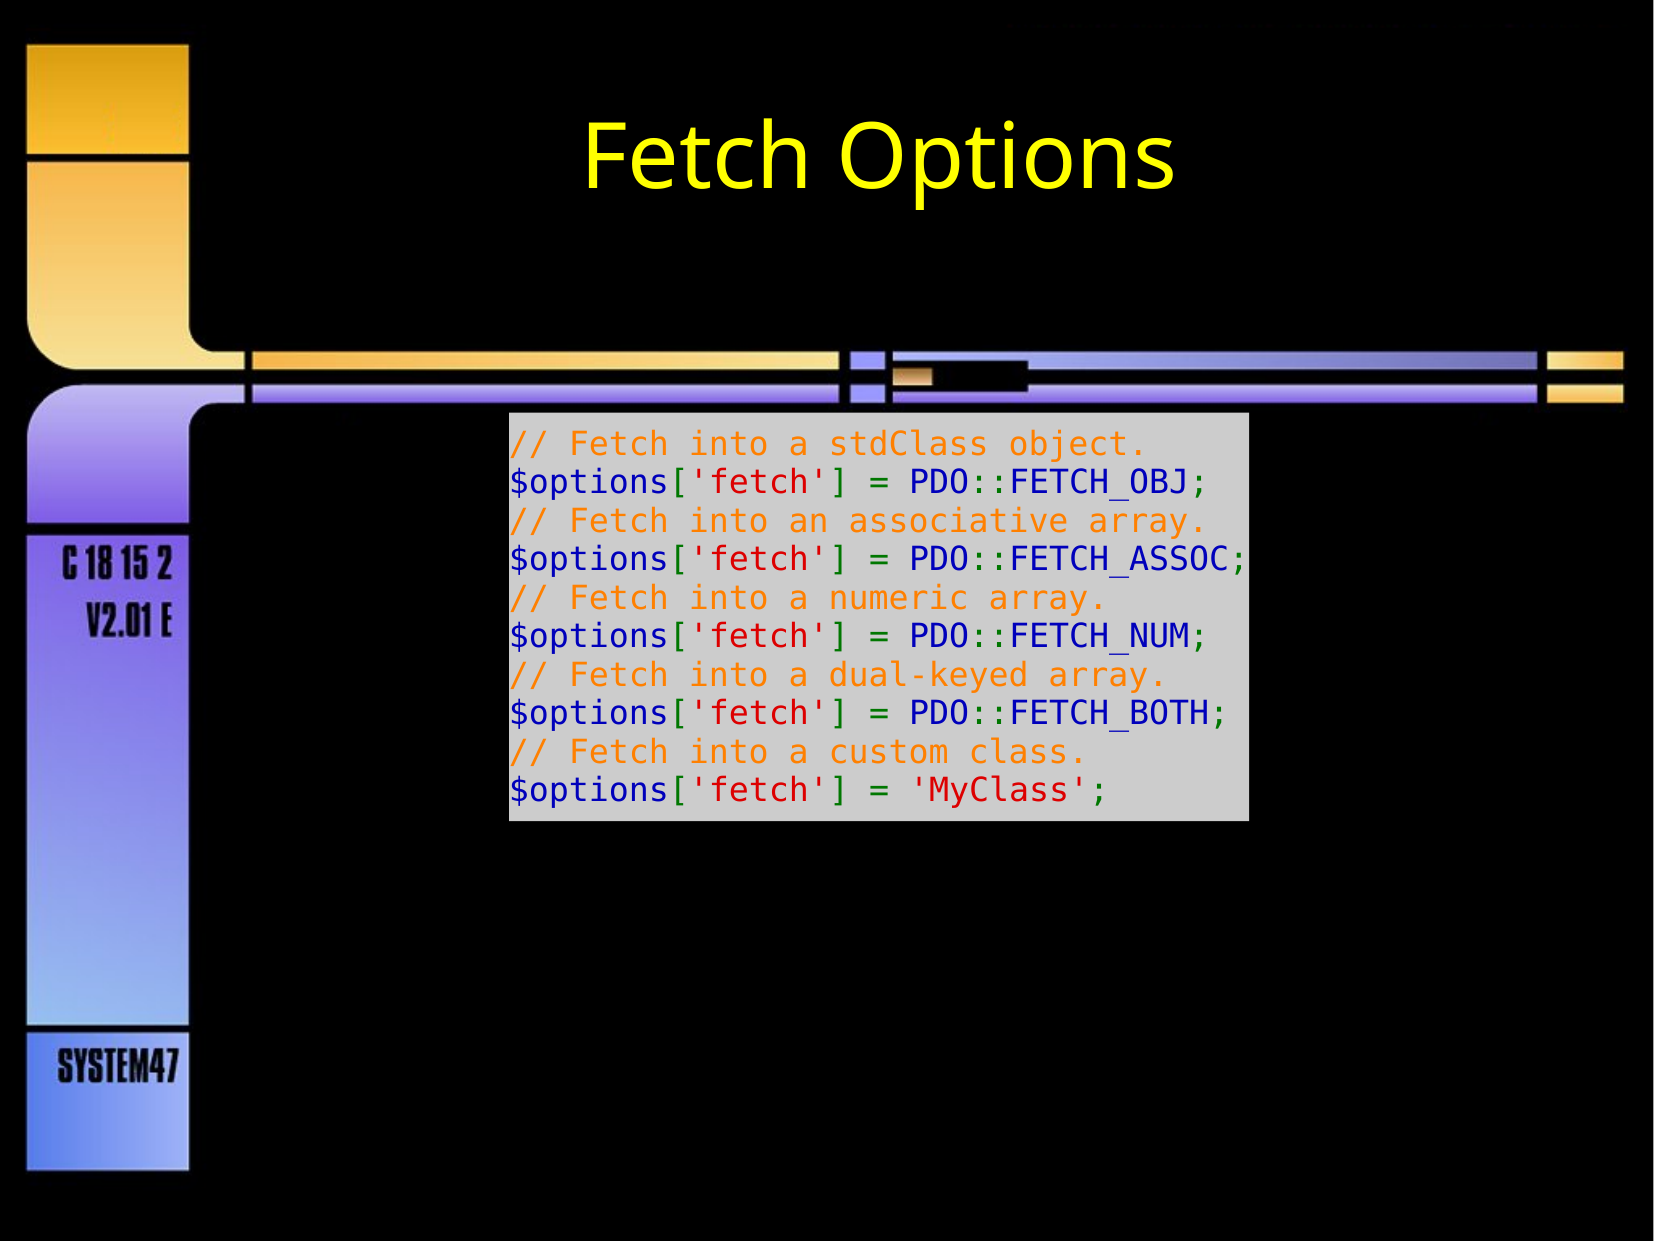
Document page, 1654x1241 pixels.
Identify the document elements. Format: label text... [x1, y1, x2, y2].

title Fetch Options [187, 49, 1571, 257]
picture [0, 0, 1654, 1241]
subtitle // Fetch into a stdClass object. $options['fetch'] = PDO::FETCH_OBJ; // Fetch into an associative array. $options['fetch'] = PDO::FETCH_ASSOC; // Fetch into a numeric array. $options['fetch'] = PDO::FETCH_NUM; // Fetch into a dual-keyed array. $options['fetch'] = PDO::FETCH_BOTH; // Fetch into a custom class. $options['fetch'] = 'MyClass'; [509, 412, 1250, 822]
